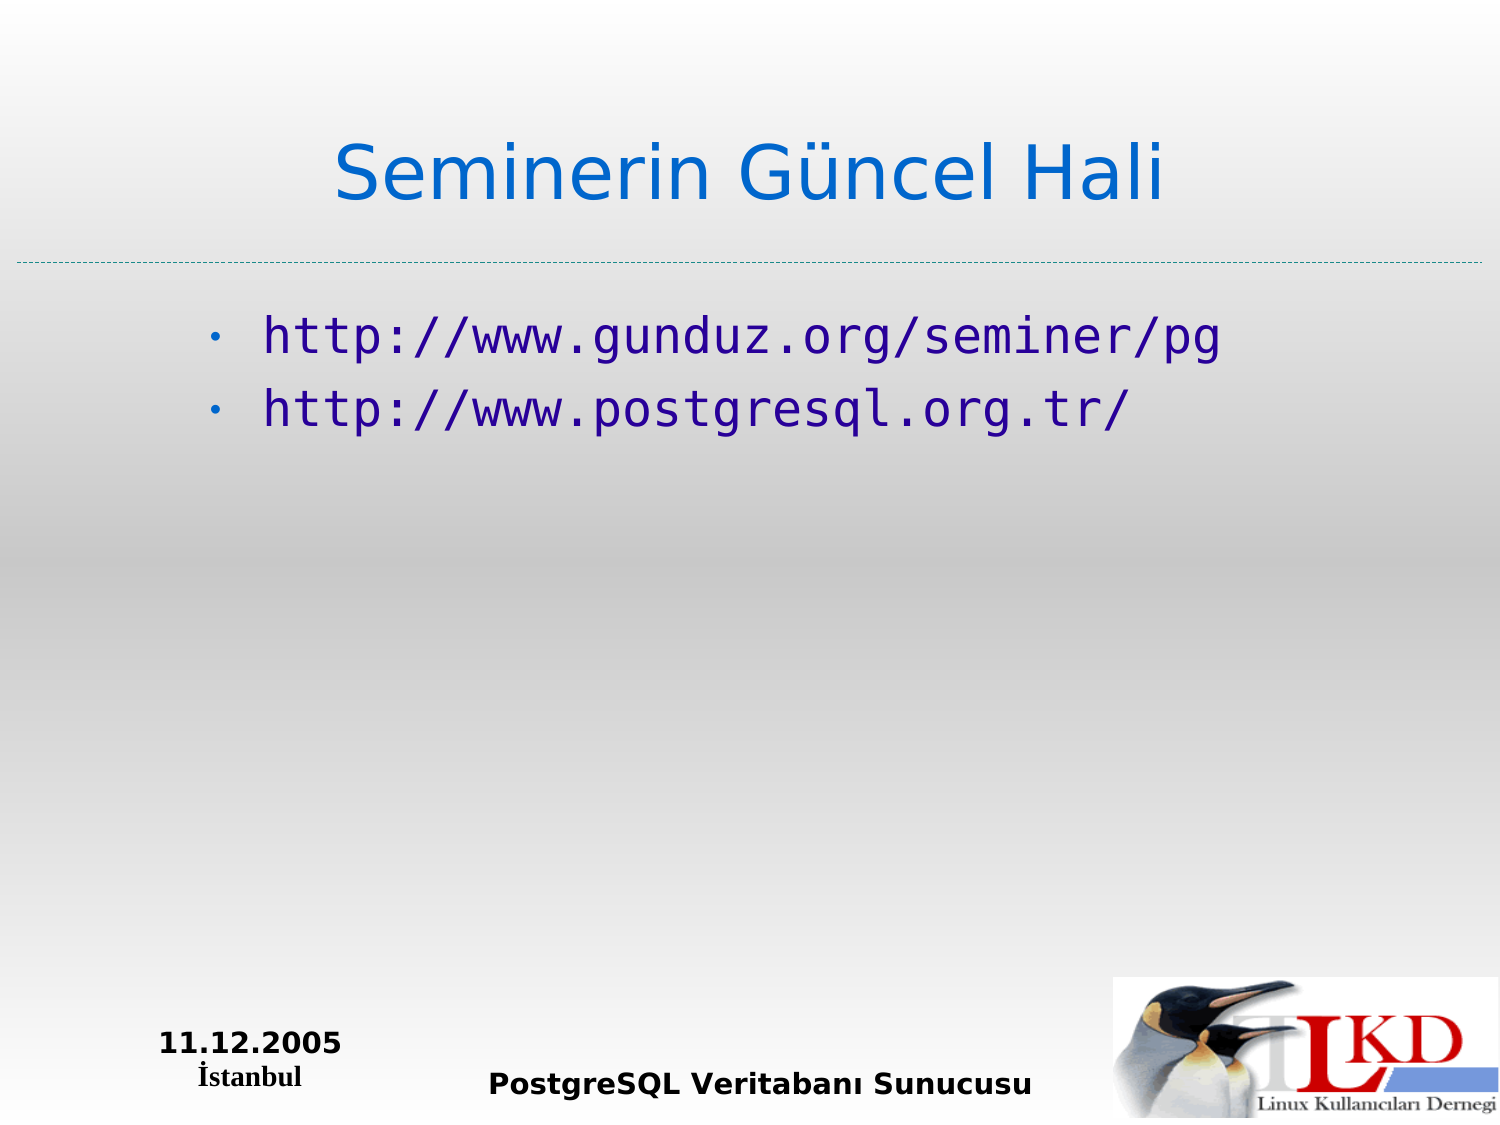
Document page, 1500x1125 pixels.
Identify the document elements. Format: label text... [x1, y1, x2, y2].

list http://www.gunduz.org/seminer/pg http://www.postgresql.org.tr/ [0, 299, 1500, 573]
picture [1113, 977, 1499, 1118]
title Seminerin Güncel Hali [0, 0, 1500, 225]
